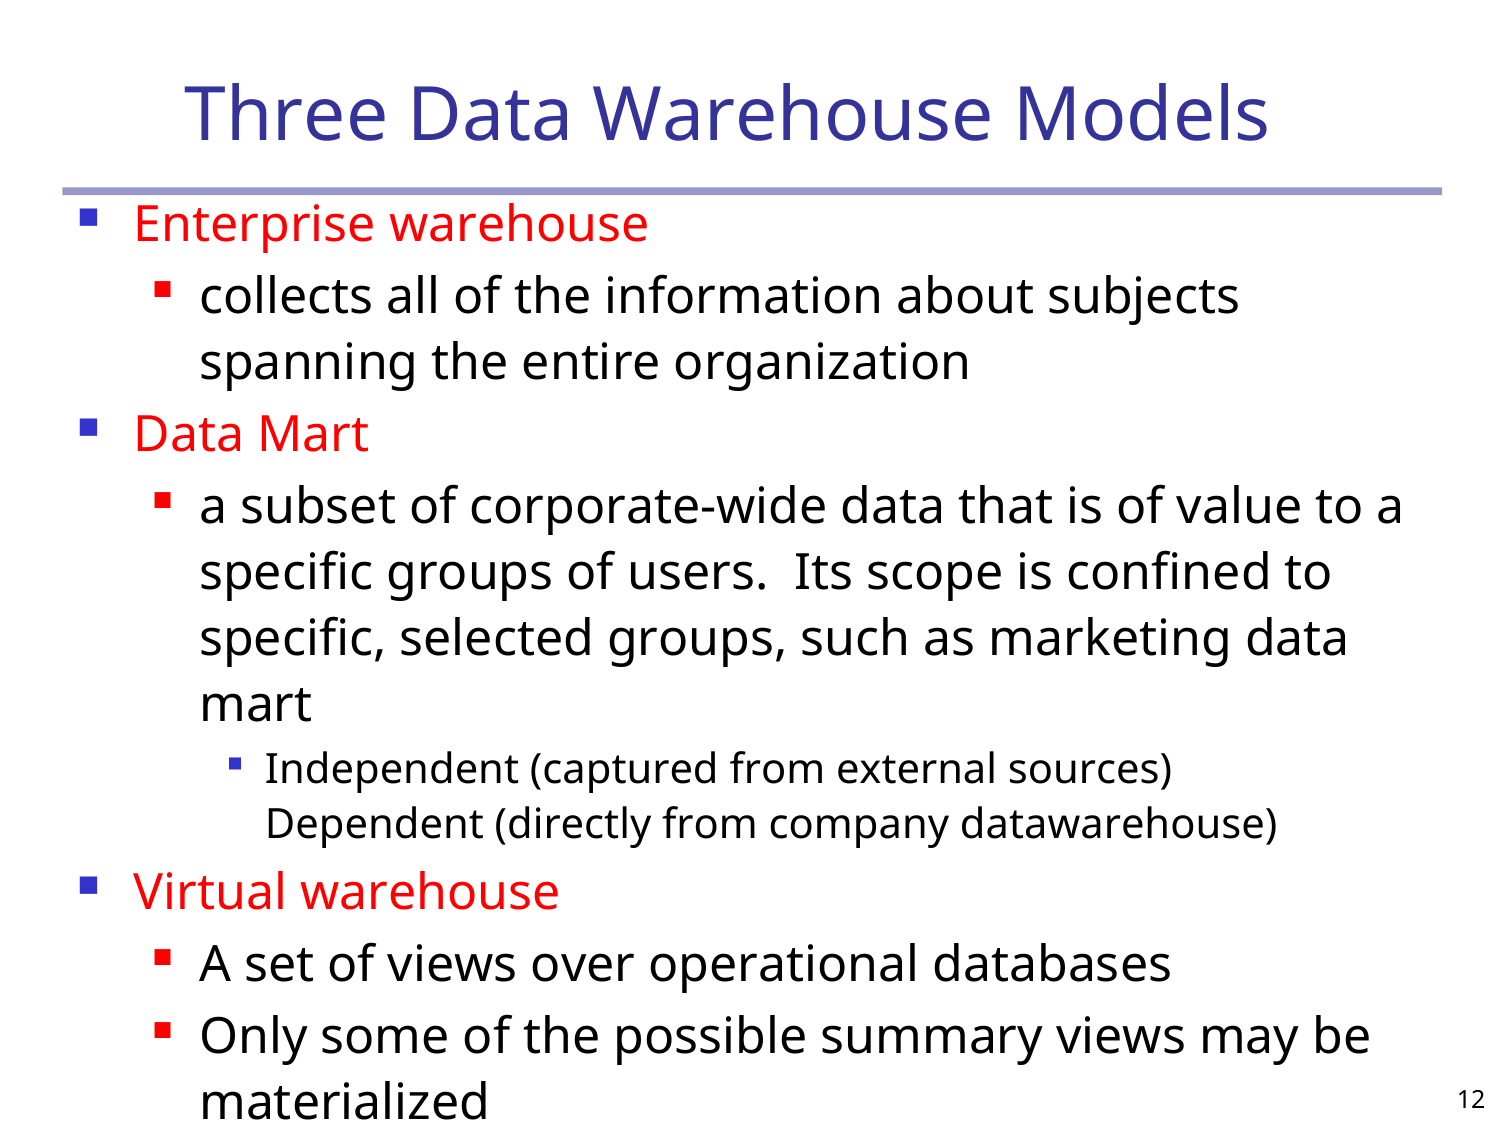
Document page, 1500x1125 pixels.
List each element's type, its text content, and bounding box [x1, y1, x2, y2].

text_box <number> [1472, 1050, 1500, 1125]
title Three Data Warehouse Models [129, 57, 1327, 163]
list Enterprise warehouse collects all of the information about subjects spanning the entire organization Data Mart a subset of corporate-wide data that is of value to a specific groups of users. Its scope is confined to specific, selected groups, such as marketing data mart Independent (captured from external sources) Dependent (directly from company datawarehouse) Virtual warehouse A set of views over operational databases Only some of the possible summary views may be materialized [62, 177, 1472, 1125]
